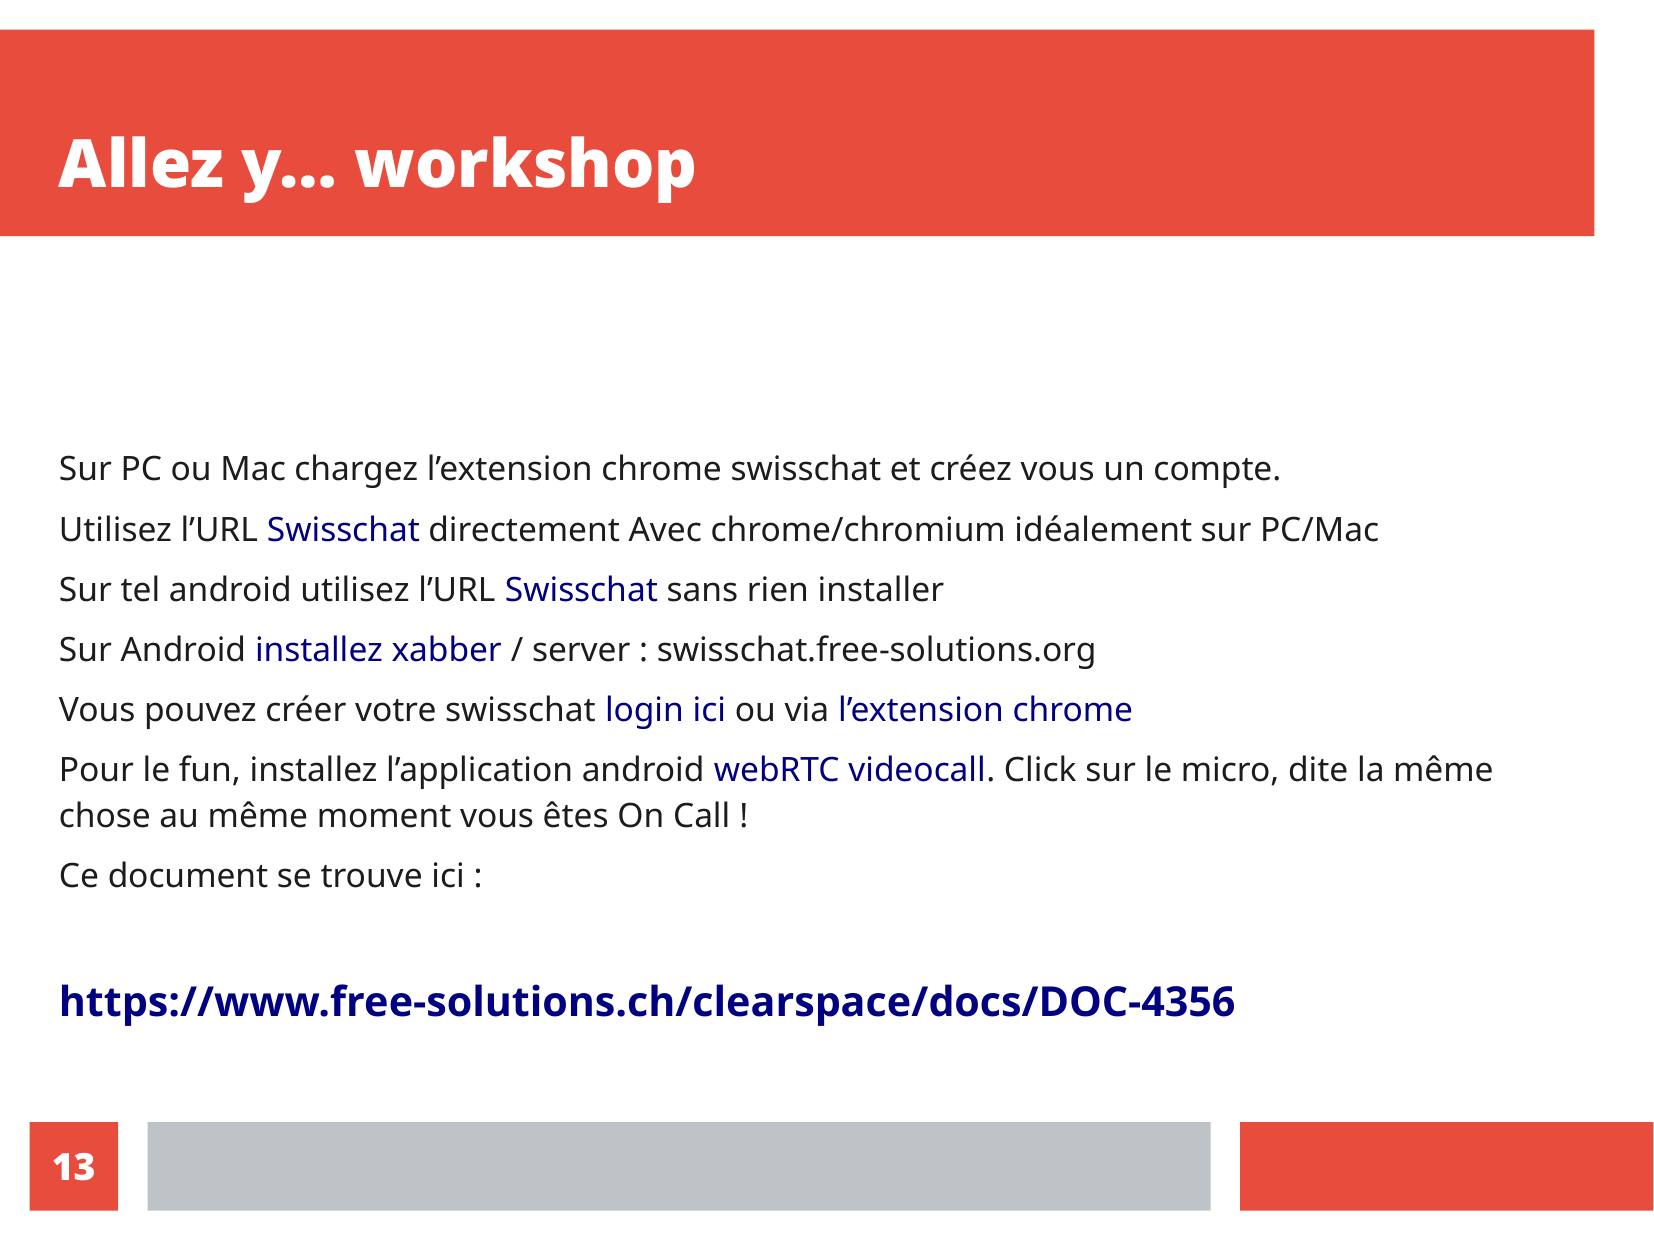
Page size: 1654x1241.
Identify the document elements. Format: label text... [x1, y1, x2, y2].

list Sur PC ou Mac chargez l’extension chrome swisschat et créez vous un compte. Utilisez l’URL Swisschat directement Avec chrome/chromium idéalement sur PC/Mac Sur tel android utilisez l’URL Swisschat sans rien installer Sur Android installez xabber / server : swisschat.free-solutions.org Vous pouvez créer votre swisschat login ici ou via l’extension chrome Pour le fun, installez l’application android webRTC videocall. Click sur le micro, dite la même chose au même moment vous êtes On Call ! Ce document se trouve ici : https://www.free-solutions.ch/clearspace/docs/DOC-4356 [59, 324, 1565, 1093]
title Allez y… workshop [59, 59, 1595, 207]
